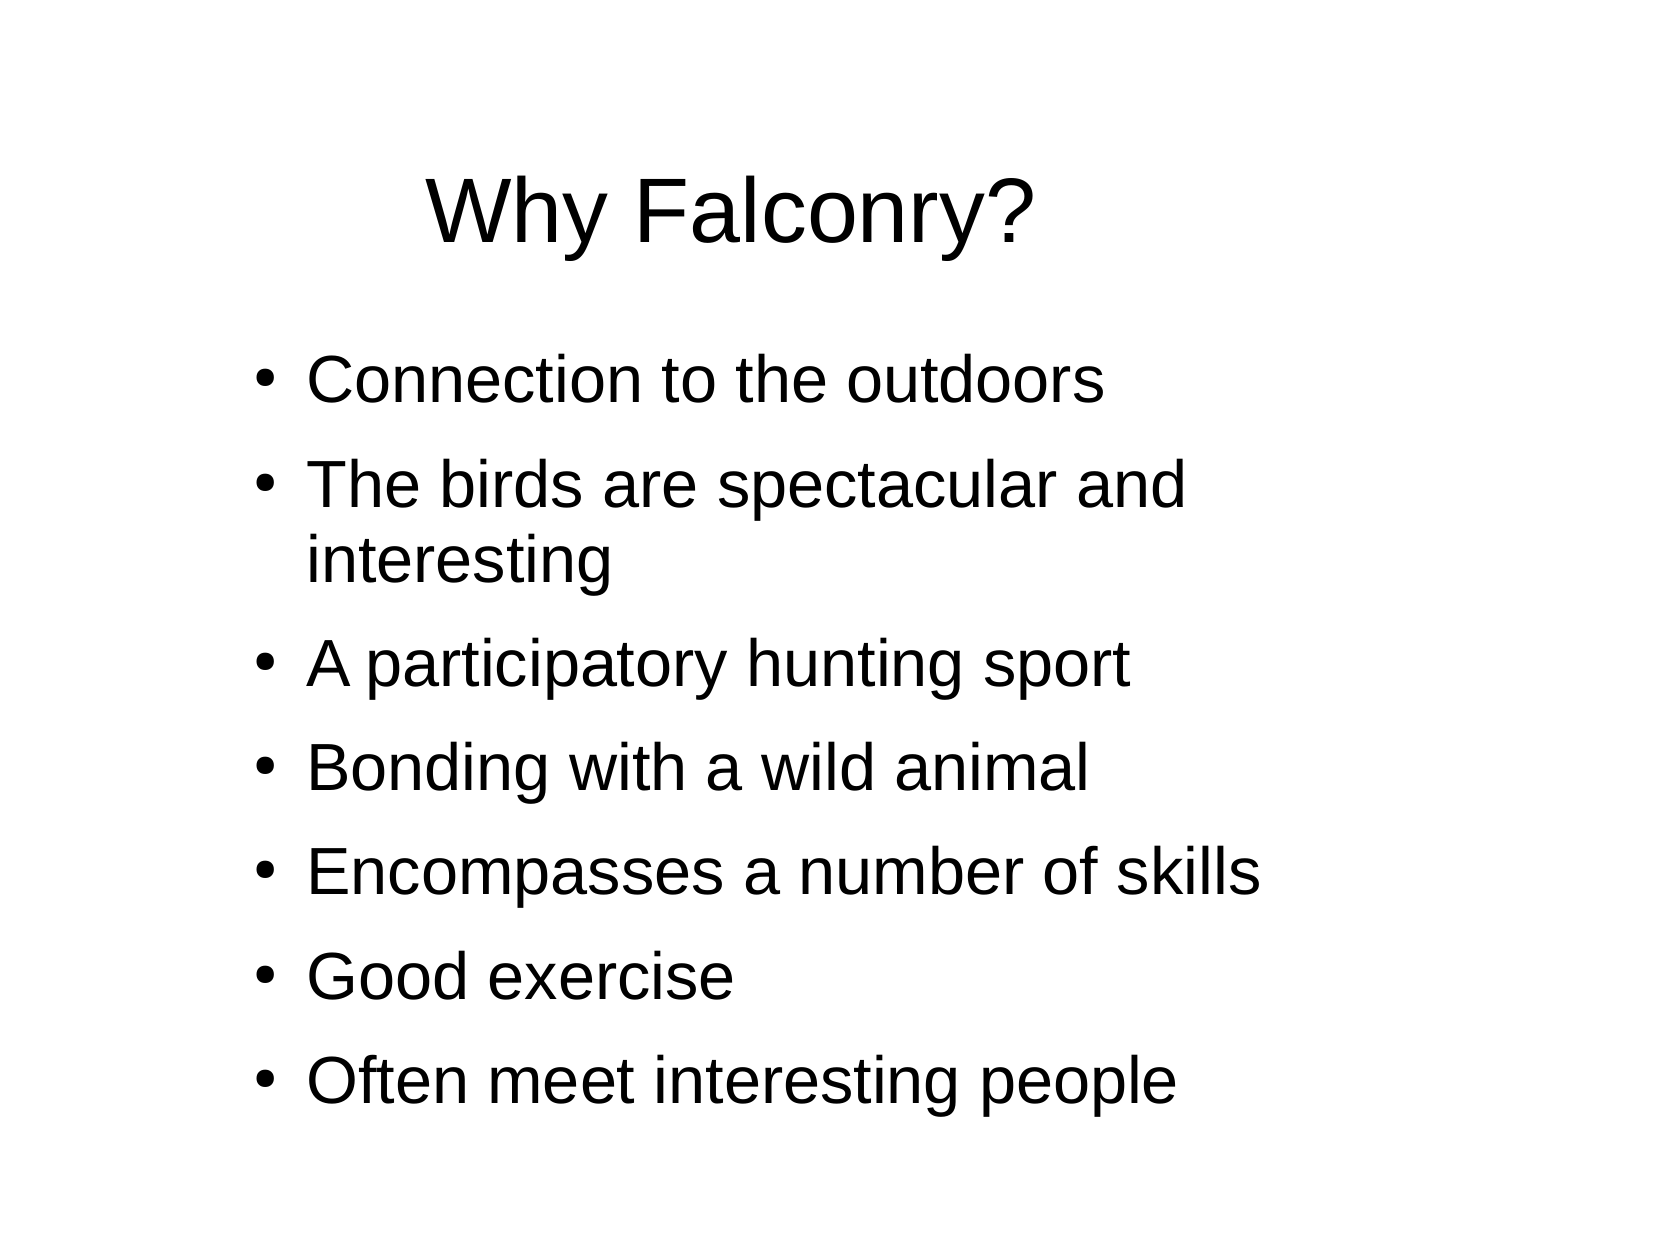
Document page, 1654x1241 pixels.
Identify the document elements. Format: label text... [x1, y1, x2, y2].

title Why Falconry? [337, 54, 1126, 263]
list Connection to the outdoors The birds are spectacular and interesting A participatory hunting sport Bonding with a wild animal Encompasses a number of skills Good exercise Often meet interesting people [235, 342, 1388, 1163]
